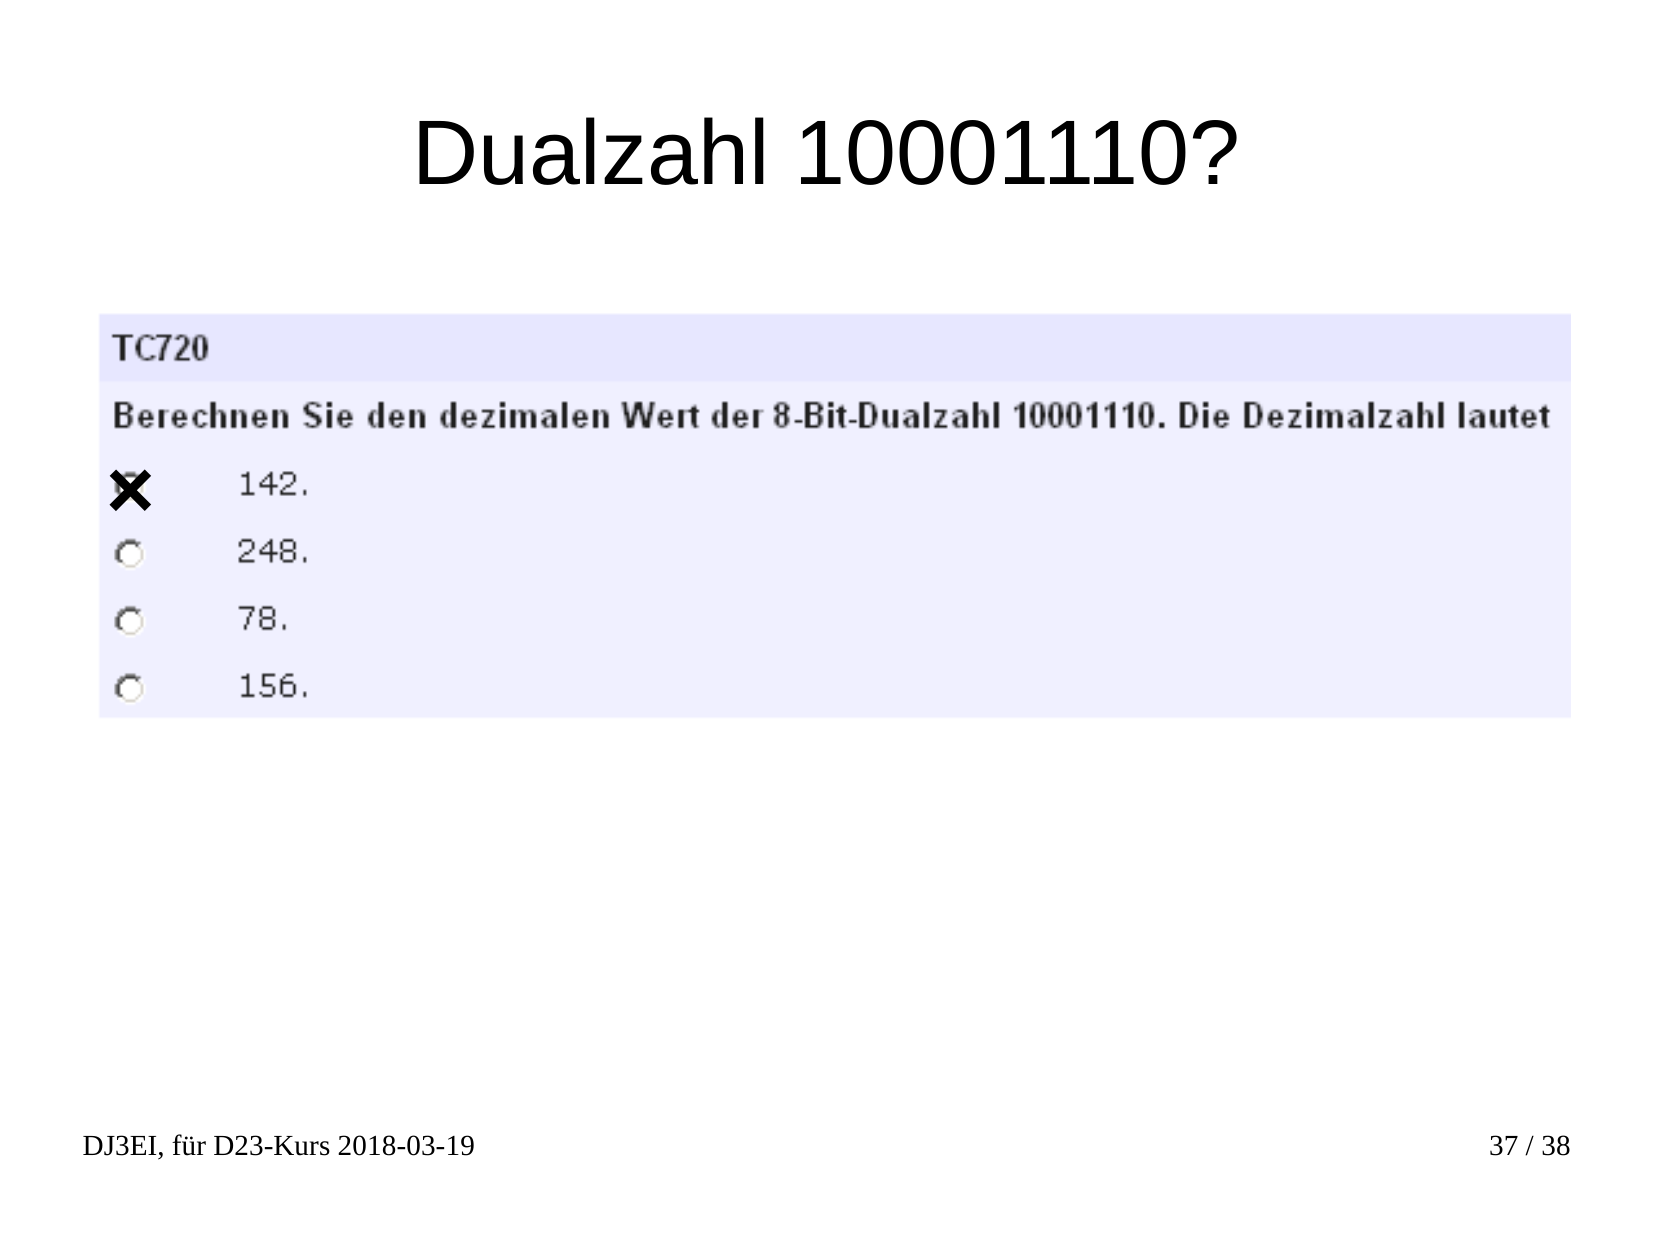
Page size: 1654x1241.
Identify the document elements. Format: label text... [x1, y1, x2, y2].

text_box × [92, 435, 154, 544]
picture [82, 307, 1571, 734]
title Dualzahl 10001110? [82, 49, 1571, 257]
